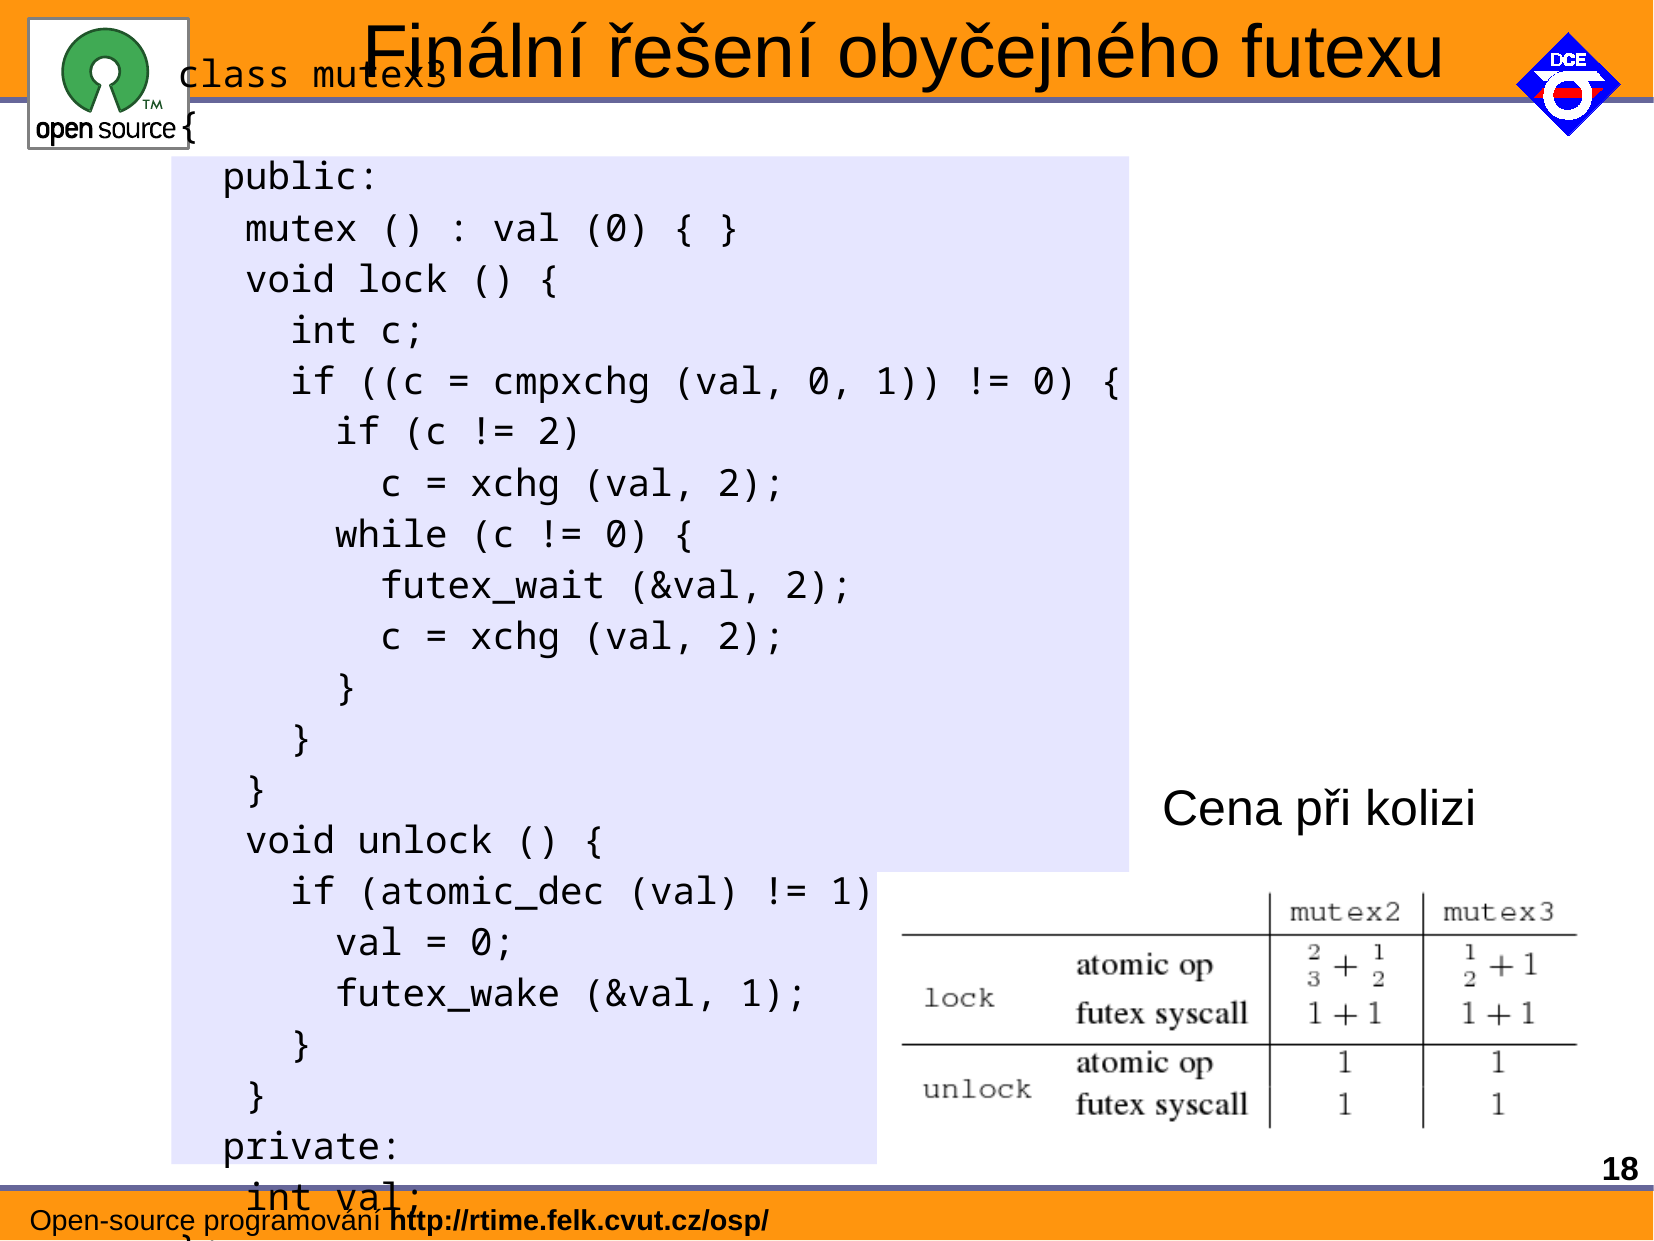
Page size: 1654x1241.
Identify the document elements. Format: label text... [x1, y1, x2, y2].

text_box Cena při kolizi [1156, 773, 1538, 848]
title Finální řešení obyčejného futexu [178, 4, 1631, 98]
picture [877, 872, 1581, 1170]
text_box class mutex3 { public: mutex () : val (0) { } void lock () { int c; if ((c = cmpxchg (val, 0, 1)) != 0) { if (c != 2) c = xchg (val, 2); while (c != 0) { futex_wait (&val, 2); c = xchg (val, 2); } } } void unlock () { if (atomic_dec (val) != 1) { val = 0; futex_wake (&val, 1); } } private: int val; }; [171, 156, 1130, 1165]
